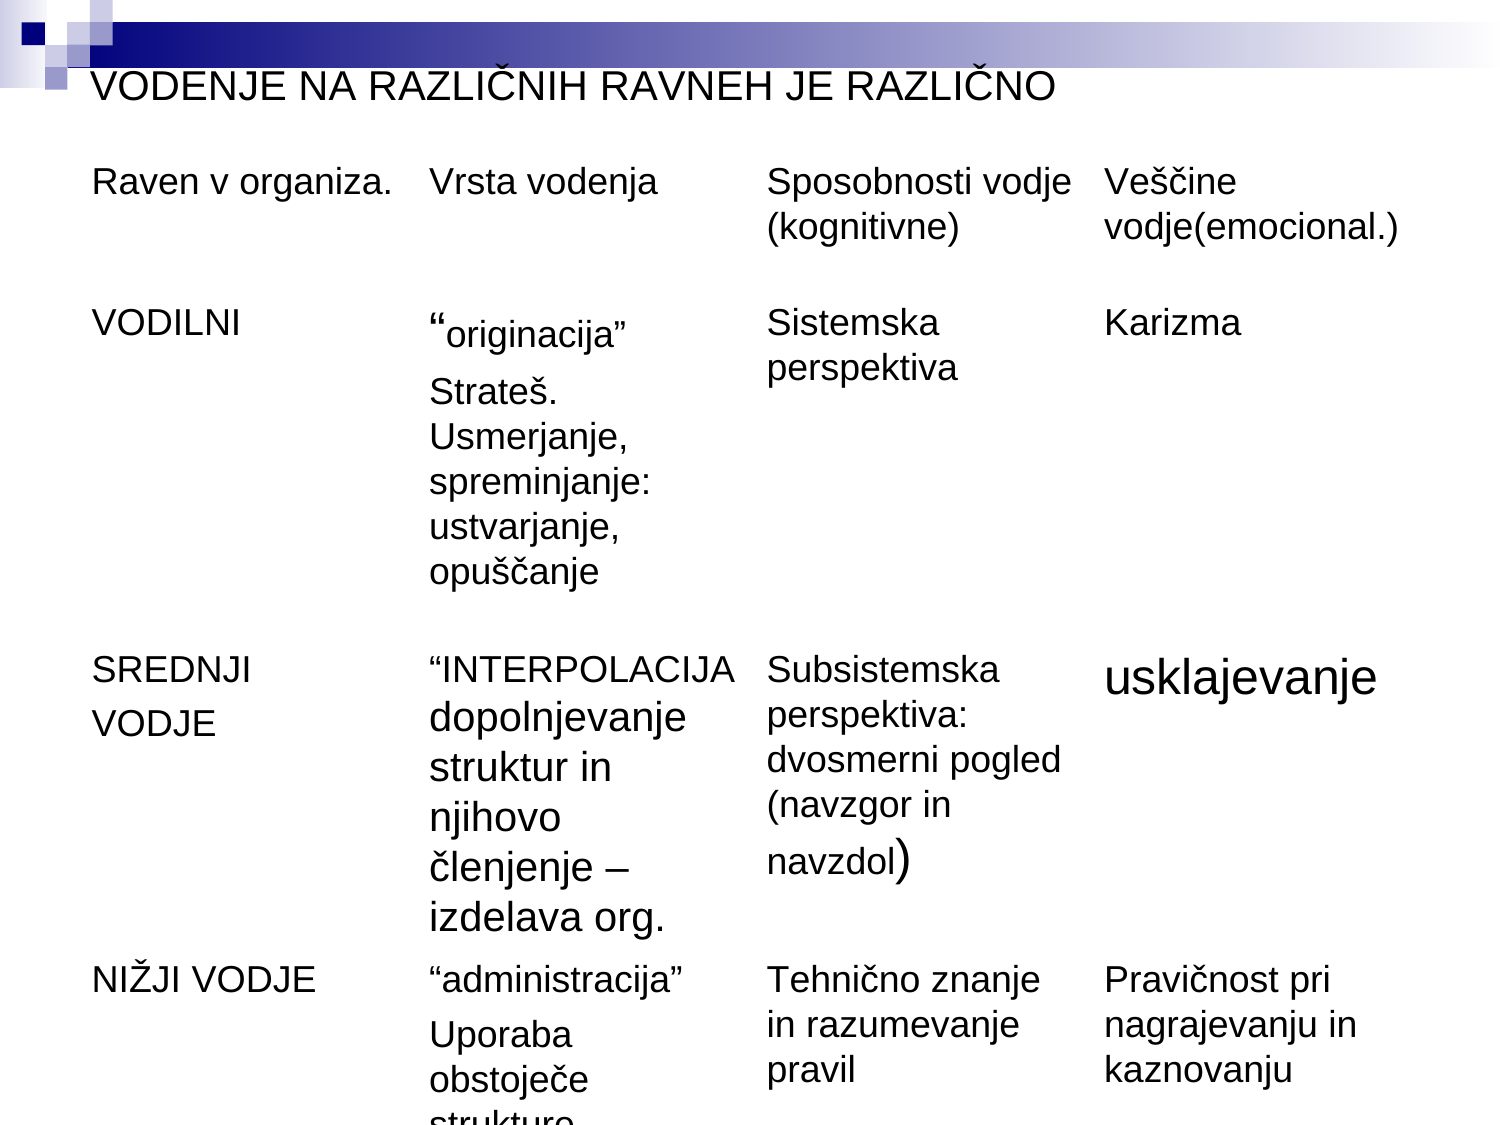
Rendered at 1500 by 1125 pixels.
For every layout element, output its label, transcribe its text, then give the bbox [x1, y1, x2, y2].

table_cell Pravičnost pri nagrajevanju in kaznovanju [1089, 948, 1427, 1125]
table_cell Karizma [1089, 290, 1427, 637]
table_cell “administracija” Uporaba obstoječe strukture [414, 948, 752, 1125]
table_header Veščine vodje(emocional.) [1089, 149, 1427, 290]
table_header Sposobnosti vodje (kognitivne) [752, 149, 1089, 290]
table_cell Subsistemska perspektiva: dvosmerni pogled (navzgor in navzdol) [752, 637, 1089, 948]
table_cell NIŽJI VODJE [77, 948, 414, 1125]
table_cell “INTERPOLACIJAdopolnjevanje struktur in njihovo členjenje – izdelava org. [414, 637, 752, 948]
table_cell Tehnično znanje in razumevanje pravil [752, 948, 1089, 1125]
table_cell SREDNJI VODJE [77, 637, 414, 948]
table_cell VODILNI [77, 290, 414, 637]
table_cell Sistemska perspektiva [752, 290, 1089, 637]
table_cell usklajevanje [1089, 637, 1427, 948]
table_cell “originacija” Strateš. Usmerjanje, spreminjanje: ustvarjanje, opuščanje [414, 290, 752, 637]
table_header Vrsta vodenja [414, 149, 752, 290]
title VODENJE NA RAZLIČNIH RAVNEH JE RAZLIČNO [75, 30, 1426, 138]
table_header Raven v organiza. [77, 149, 414, 290]
